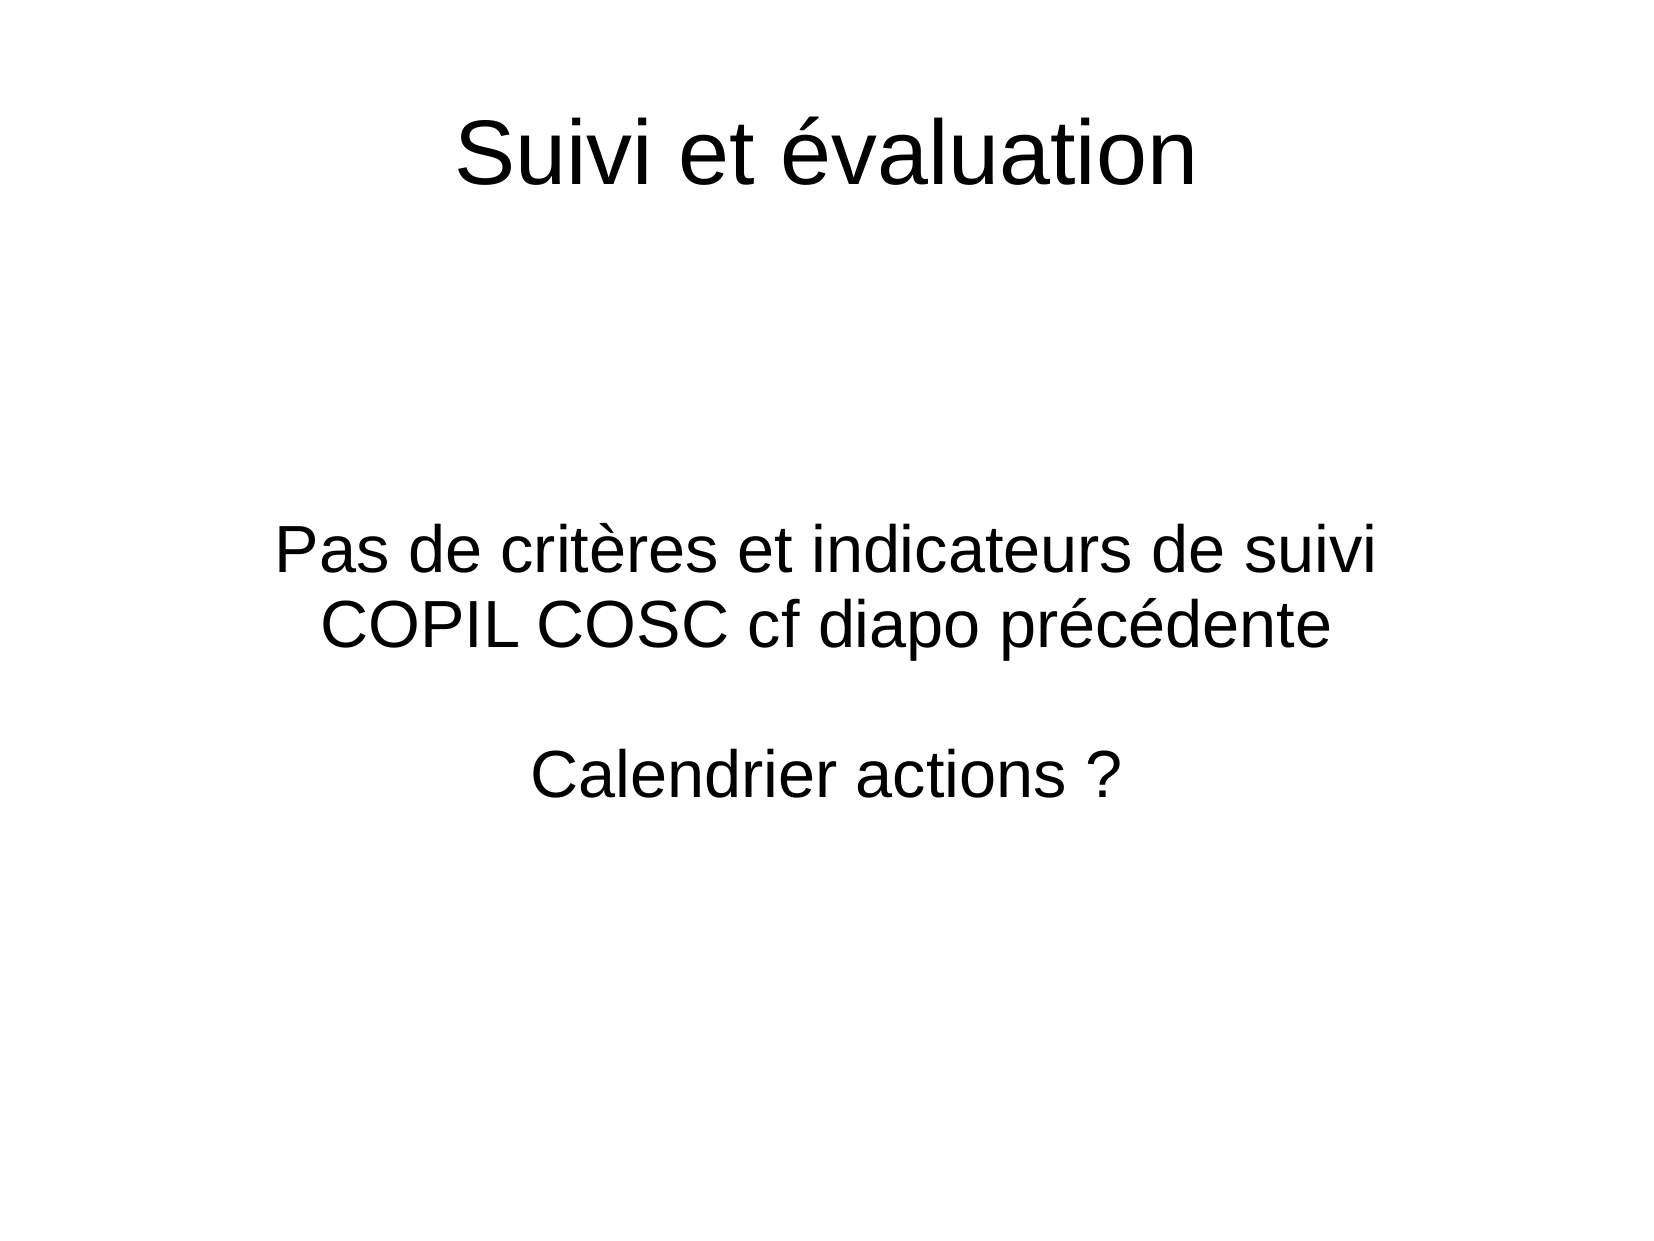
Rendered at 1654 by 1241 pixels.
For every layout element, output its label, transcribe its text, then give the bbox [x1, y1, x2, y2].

subtitle Pas de critères et indicateurs de suivi COPIL COSC cf diapo précédente Calendrier actions ? [82, 290, 1571, 1109]
title Suivi et évaluation [82, 49, 1571, 257]
